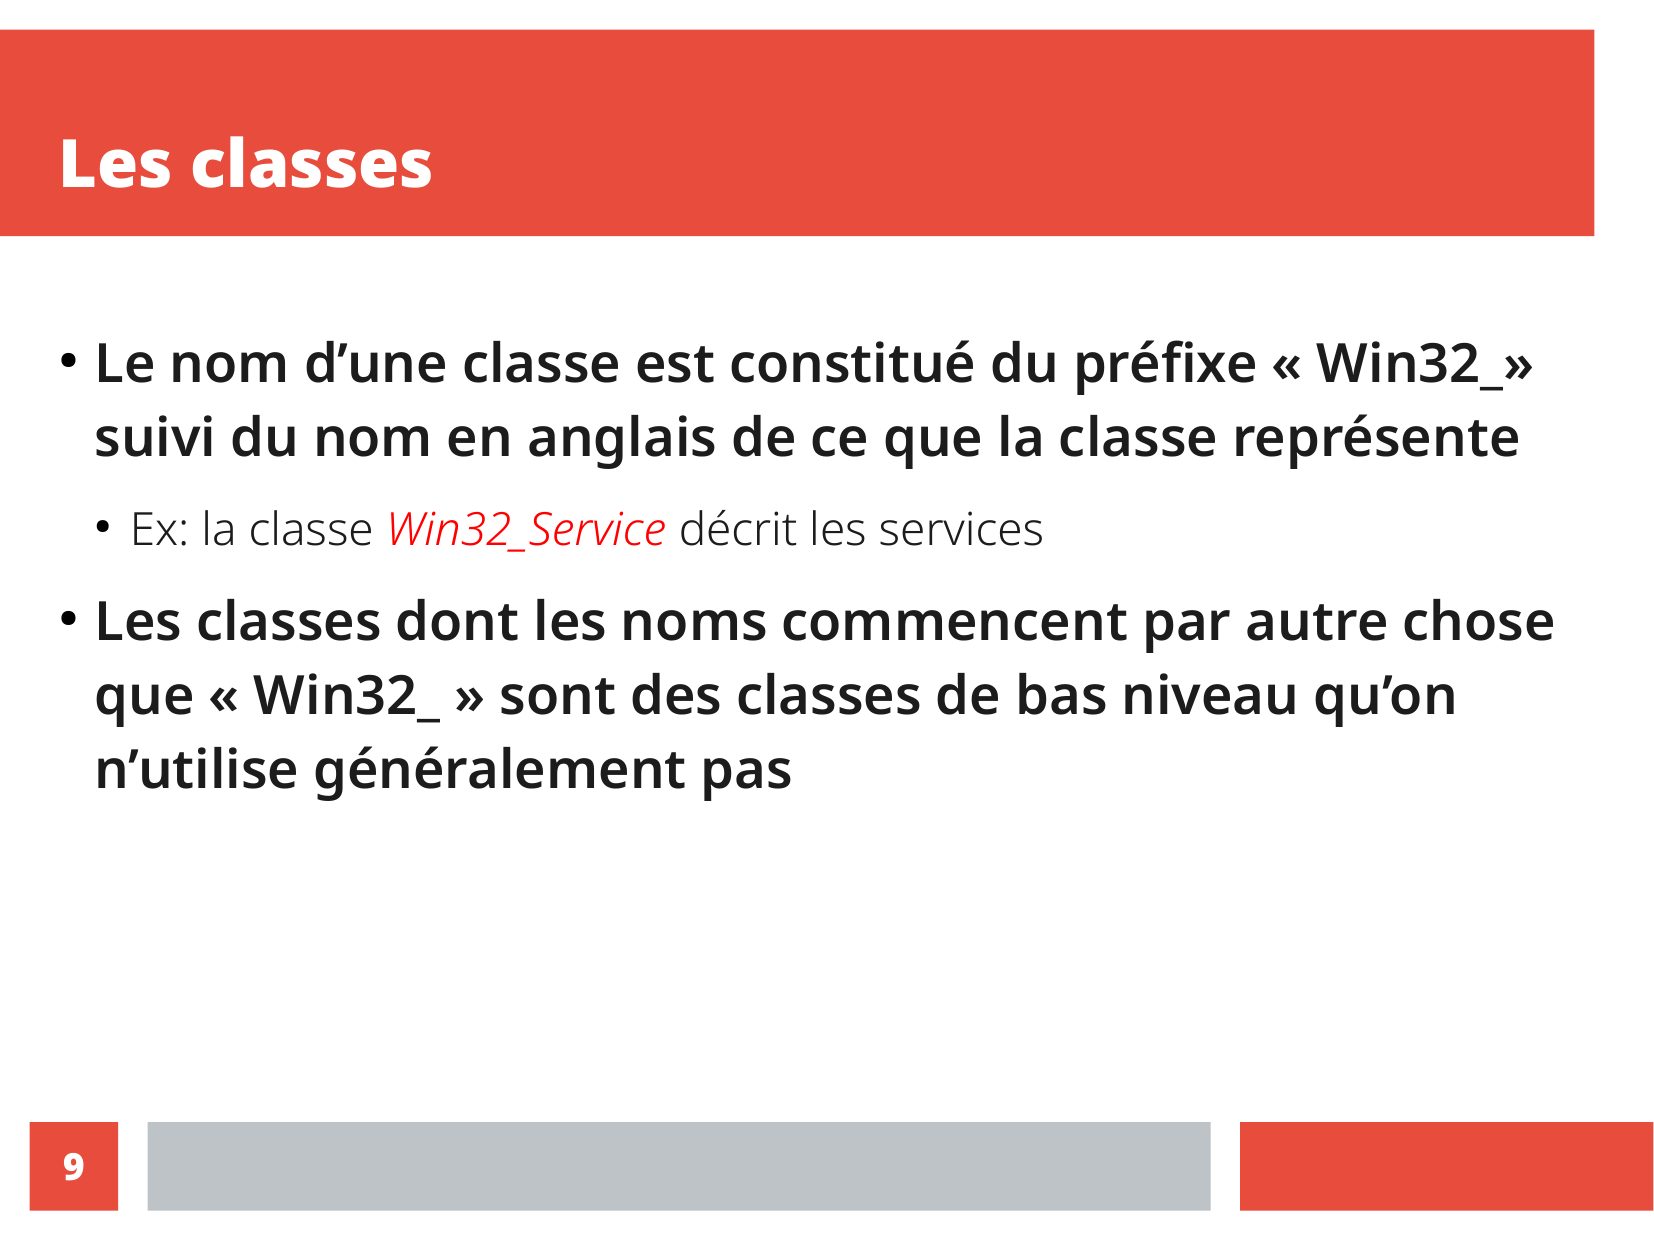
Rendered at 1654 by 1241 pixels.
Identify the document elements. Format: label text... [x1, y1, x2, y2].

title Les classes [59, 59, 1595, 207]
list Le nom d’une classe est constitué du préfixe « Win32_» suivi du nom en anglais de ce que la classe représente Ex: la classe Win32_Service décrit les services Les classes dont les noms commencent par autre chose que « Win32_ » sont des classes de bas niveau qu’on n’utilise généralement pas [59, 324, 1565, 1093]
